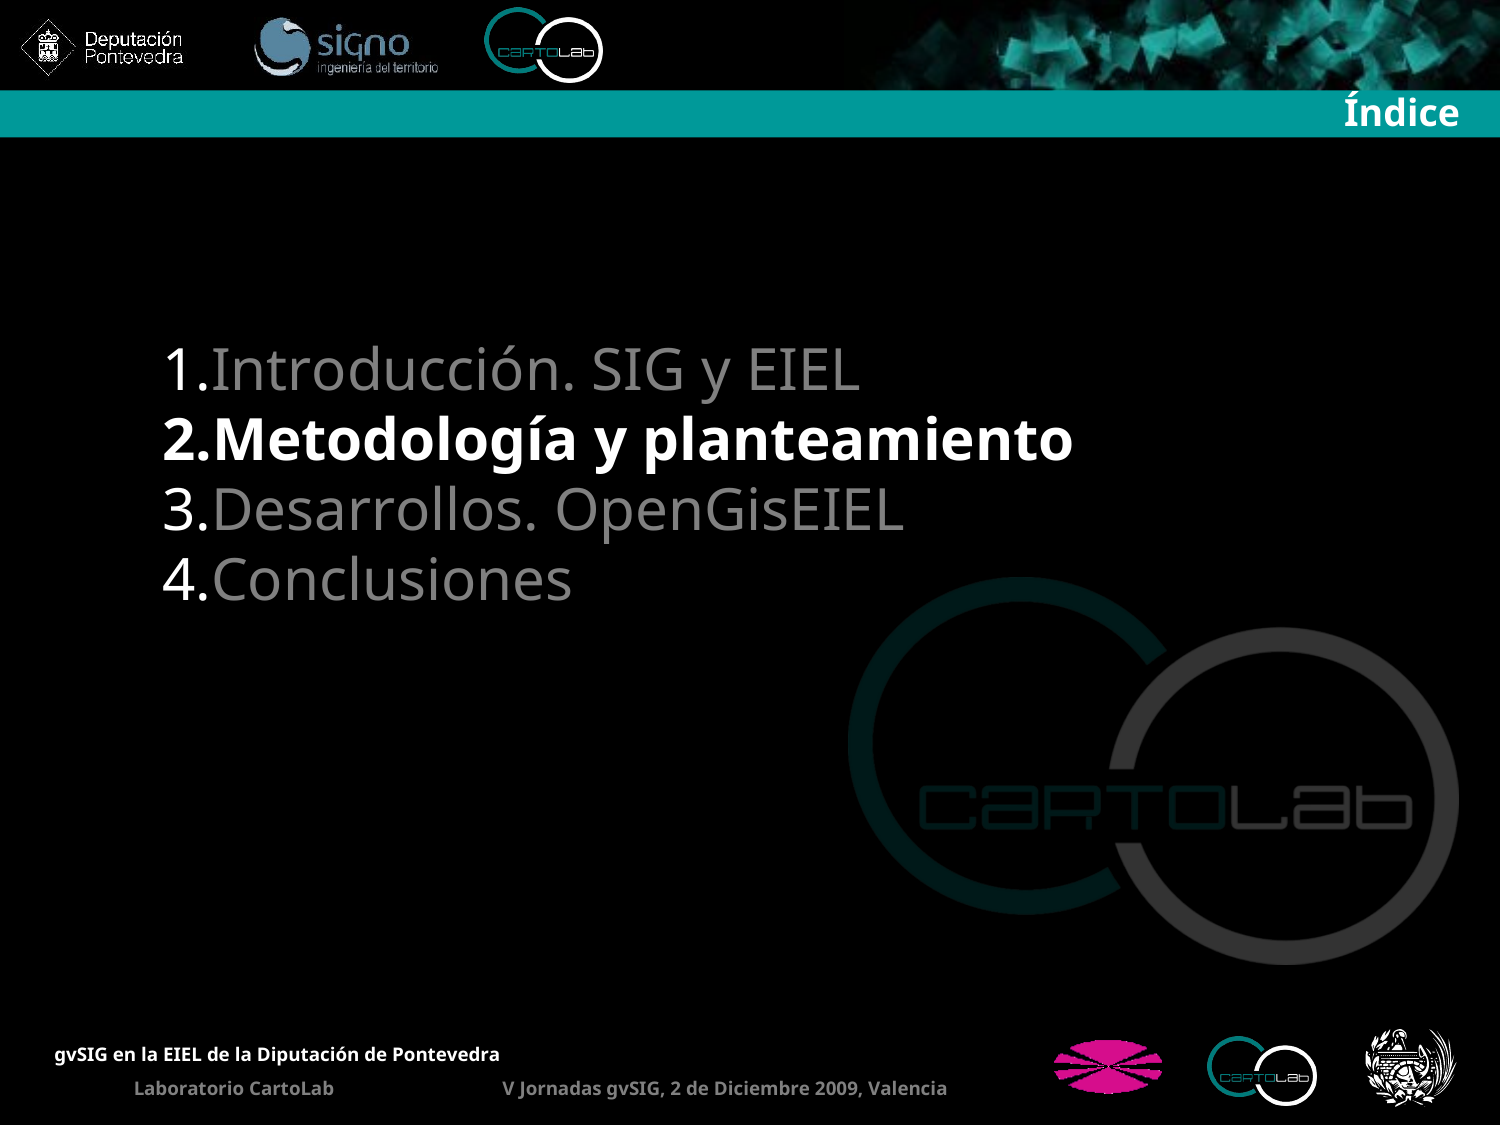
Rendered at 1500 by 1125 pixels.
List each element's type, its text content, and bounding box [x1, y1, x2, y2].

picture [484, 7, 603, 83]
picture [844, 0, 1500, 90]
text_box Introducción. SIG y EIEL Metodología y planteamiento Desarrollos. OpenGisEIEL Conclusiones [147, 324, 1447, 690]
text_box Índice [1329, 81, 1493, 142]
picture [848, 577, 1459, 965]
picture [1207, 1036, 1317, 1106]
picture [0, 0, 438, 90]
picture [1052, 1038, 1164, 1095]
